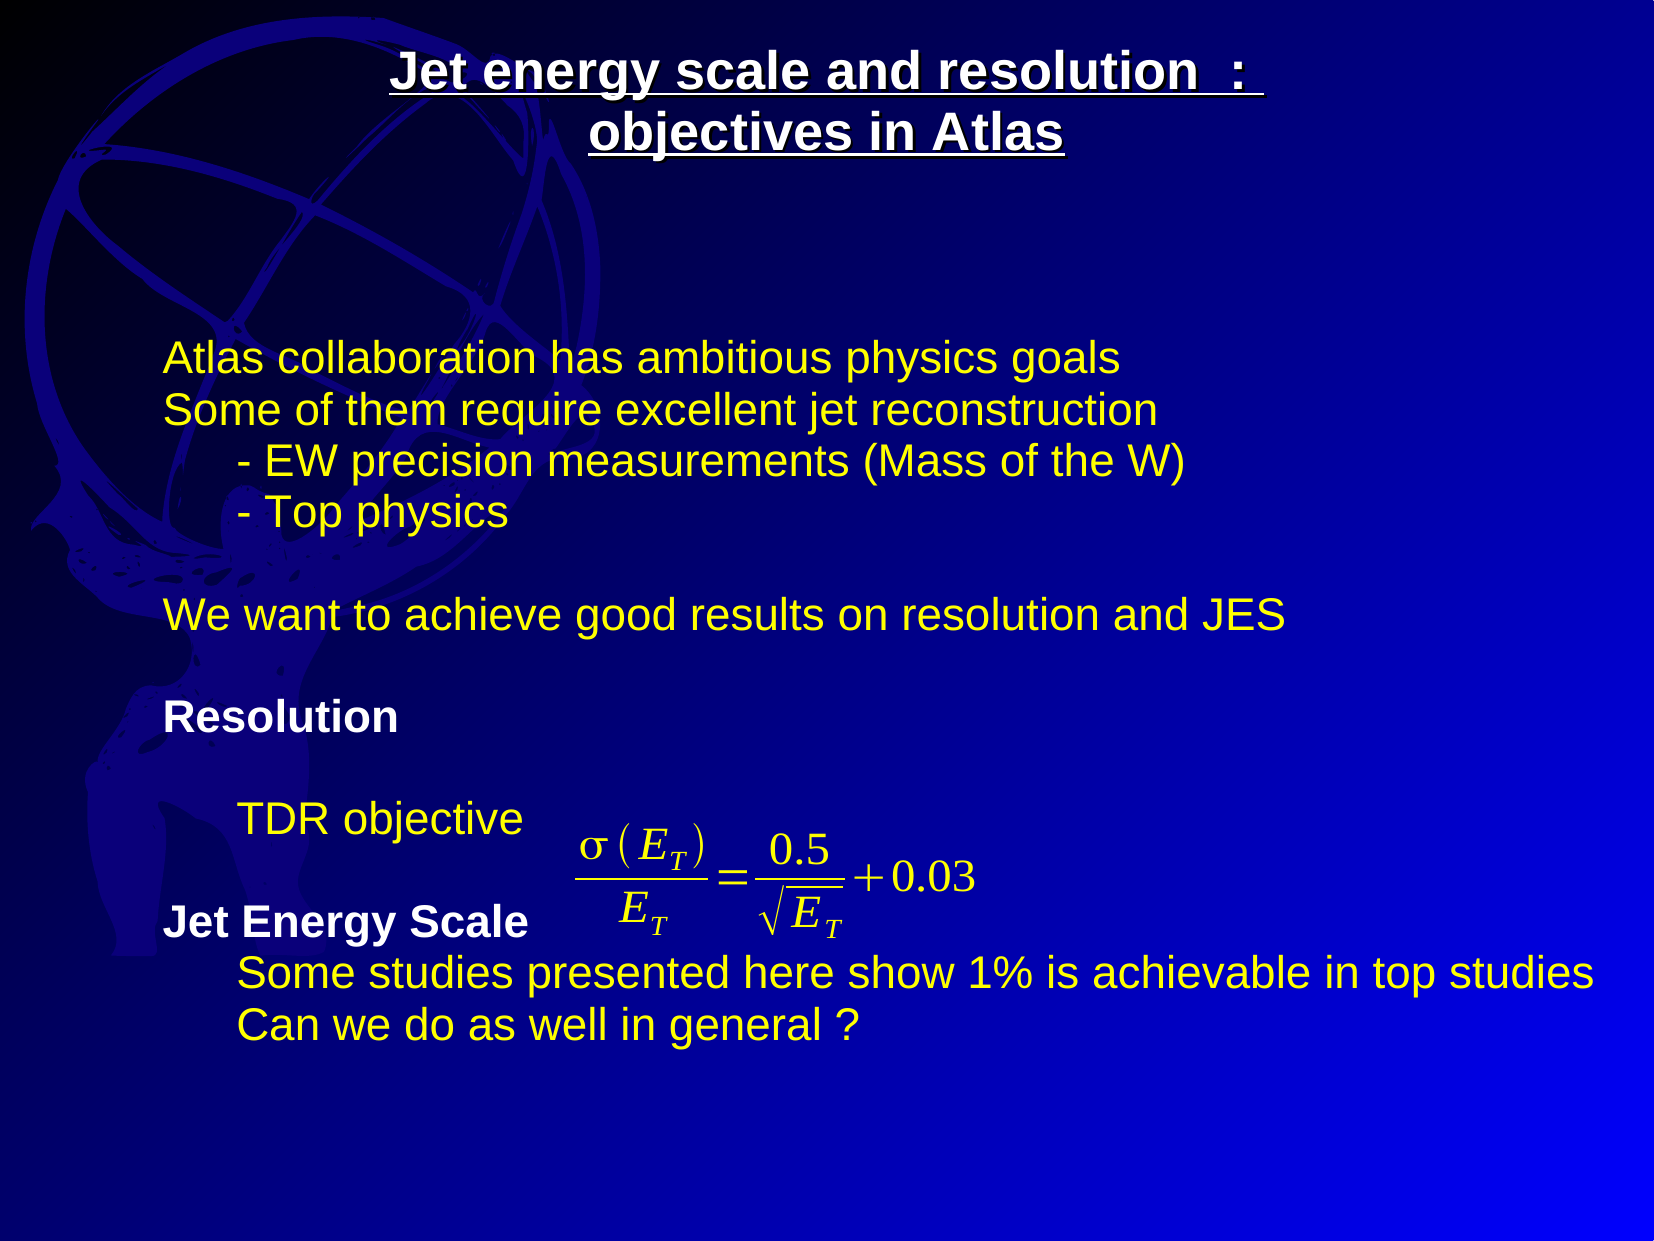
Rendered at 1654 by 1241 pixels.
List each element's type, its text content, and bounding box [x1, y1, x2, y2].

text_box Jet energy scale and resolution : objectives in Atlas [374, 33, 1280, 189]
chart [561, 817, 988, 945]
text_box Atlas collaboration has ambitious physics goals Some of them require excellent jet reconstruction - EW precision measurements (Mass of the W) - Top physics We want to achieve good results on resolution and JES Resolution TDR objective Jet Energy Scale Some studies presented here show 1% is achievable in top studies Can we do as well in general ? [147, 324, 1611, 1142]
